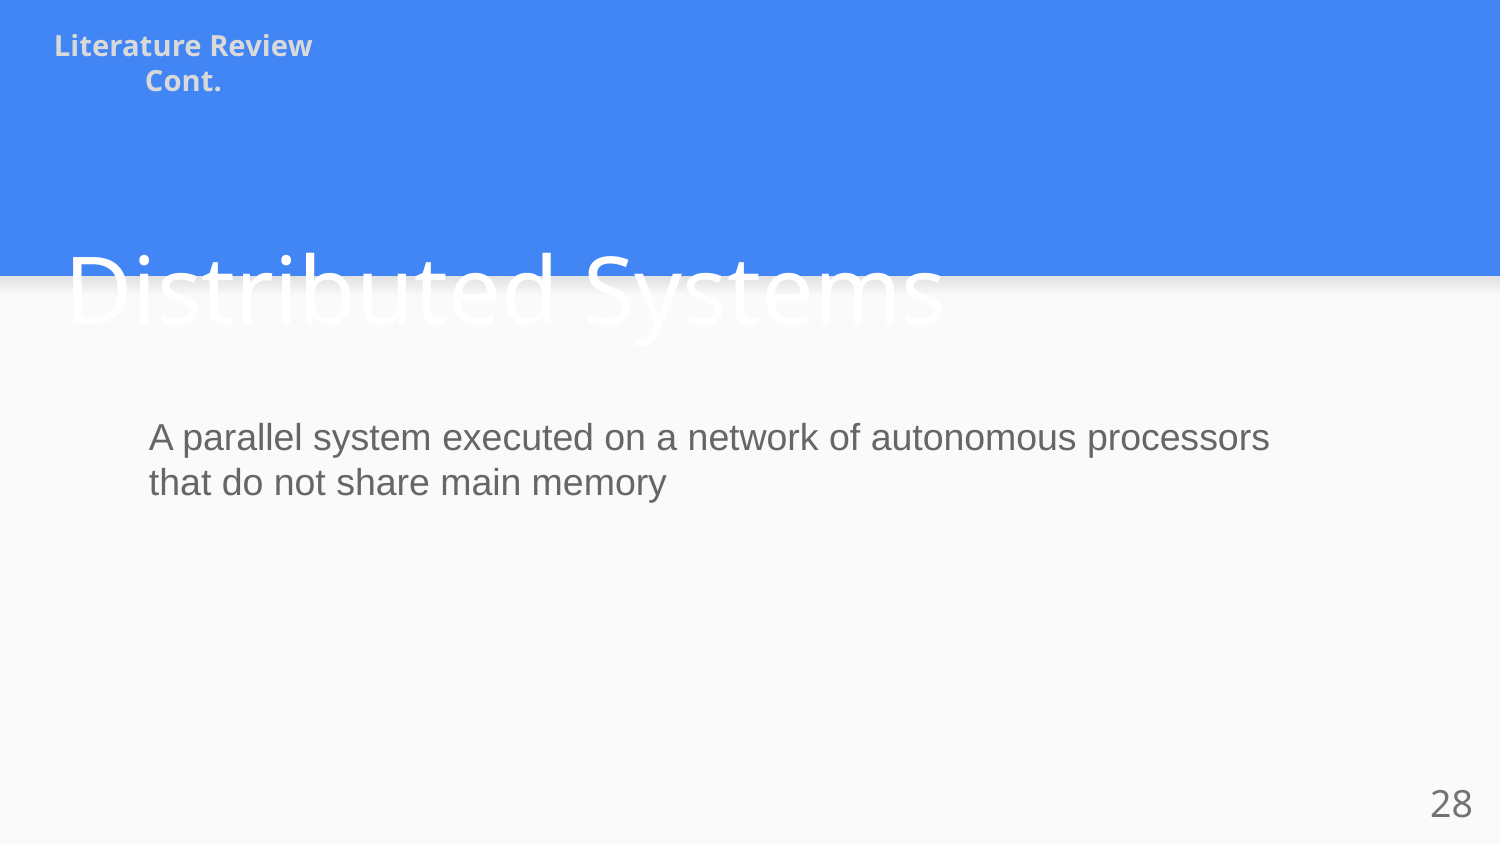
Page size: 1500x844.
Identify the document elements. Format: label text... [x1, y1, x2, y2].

text_box Literature Review Cont. [8, 12, 359, 93]
text_box A parallel system executed on a network of autonomous processors that do not share main memory [133, 398, 1382, 745]
title Distributed Systems [49, 114, 1399, 359]
slide_number 28 [1398, 770, 1489, 835]
